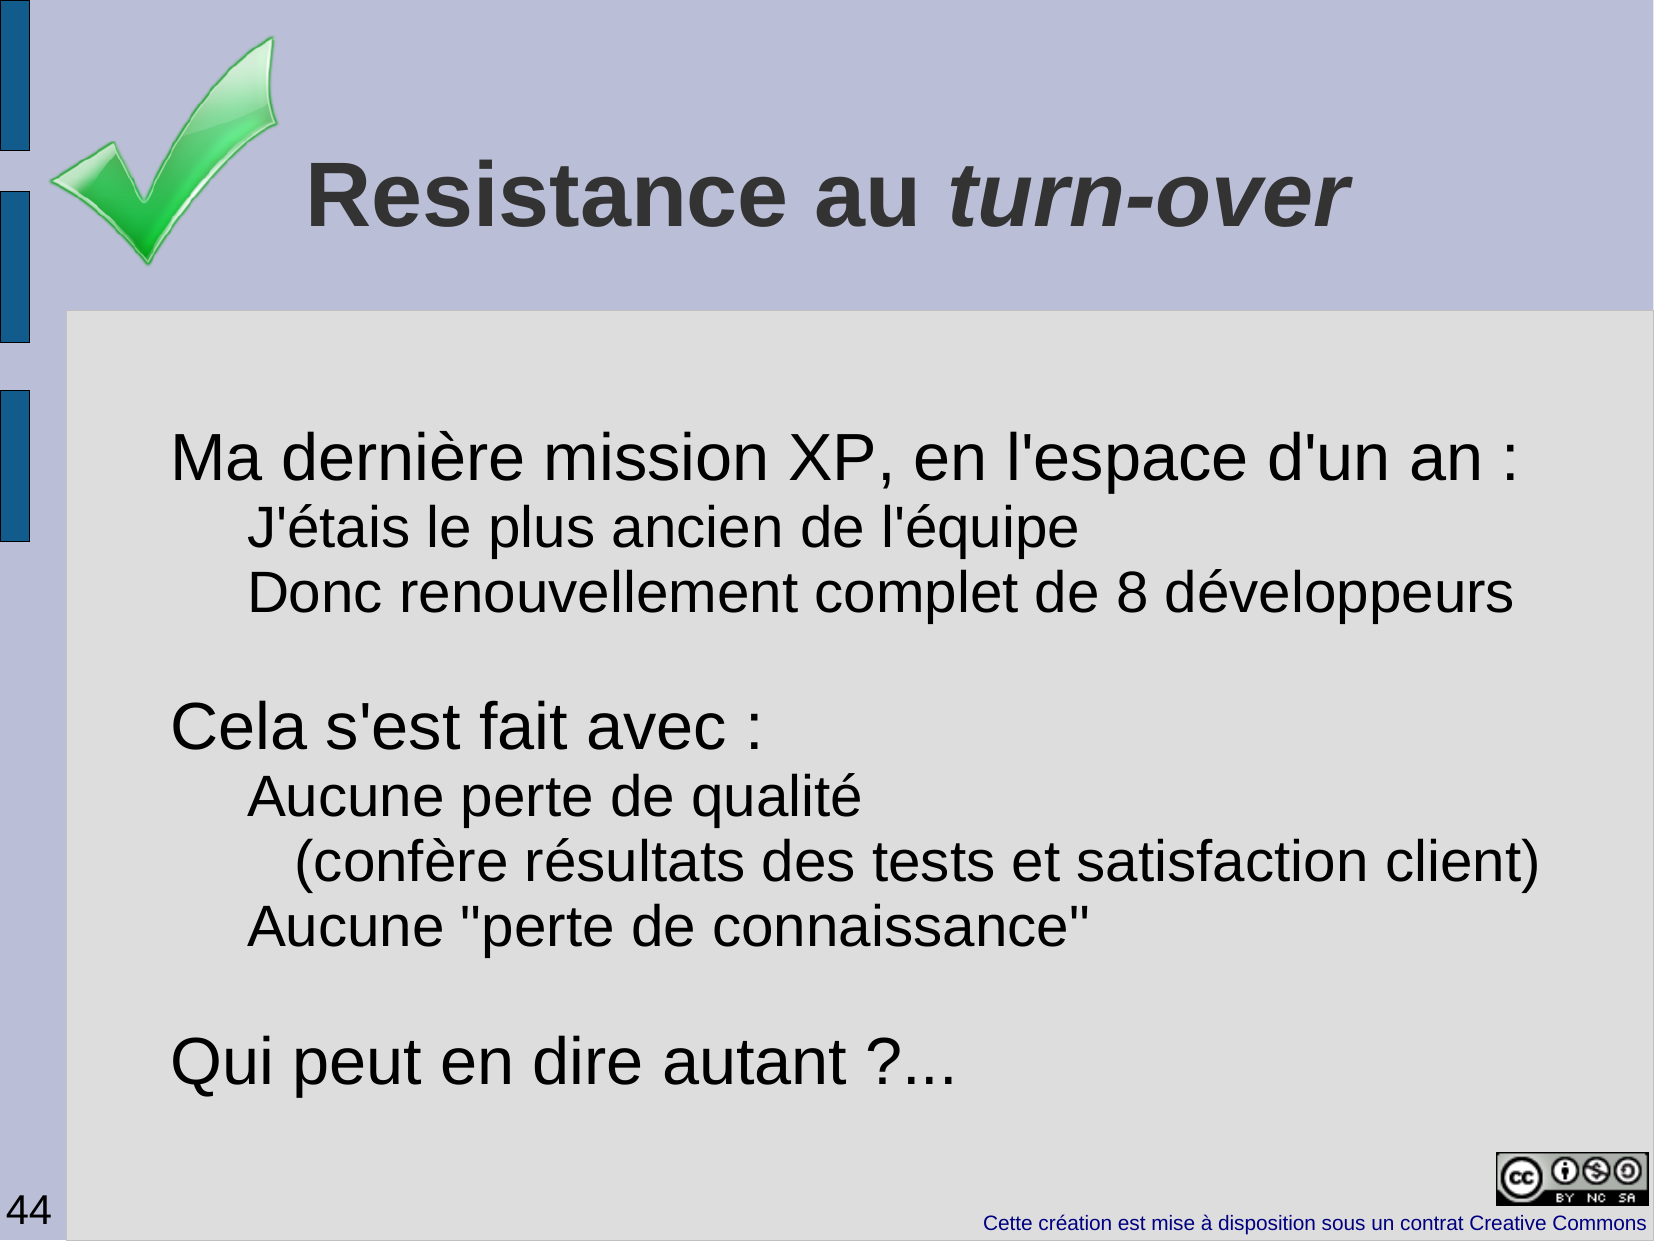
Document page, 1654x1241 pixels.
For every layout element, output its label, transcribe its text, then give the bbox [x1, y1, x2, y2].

title Resistance au turn-over [121, 91, 1534, 299]
list Ma dernière mission XP, en l'espace d'un an : J'étais le plus ancien de l'équipe Donc renouvellement complet de 8 développeurs Cela s'est fait avec : Aucune perte de qualité (confère résultats des tests et satisfaction client) Aucune "perte de connaissance" Qui peut en dire autant ?... [152, 344, 1595, 1127]
picture [1496, 1152, 1649, 1206]
picture [41, 29, 284, 272]
